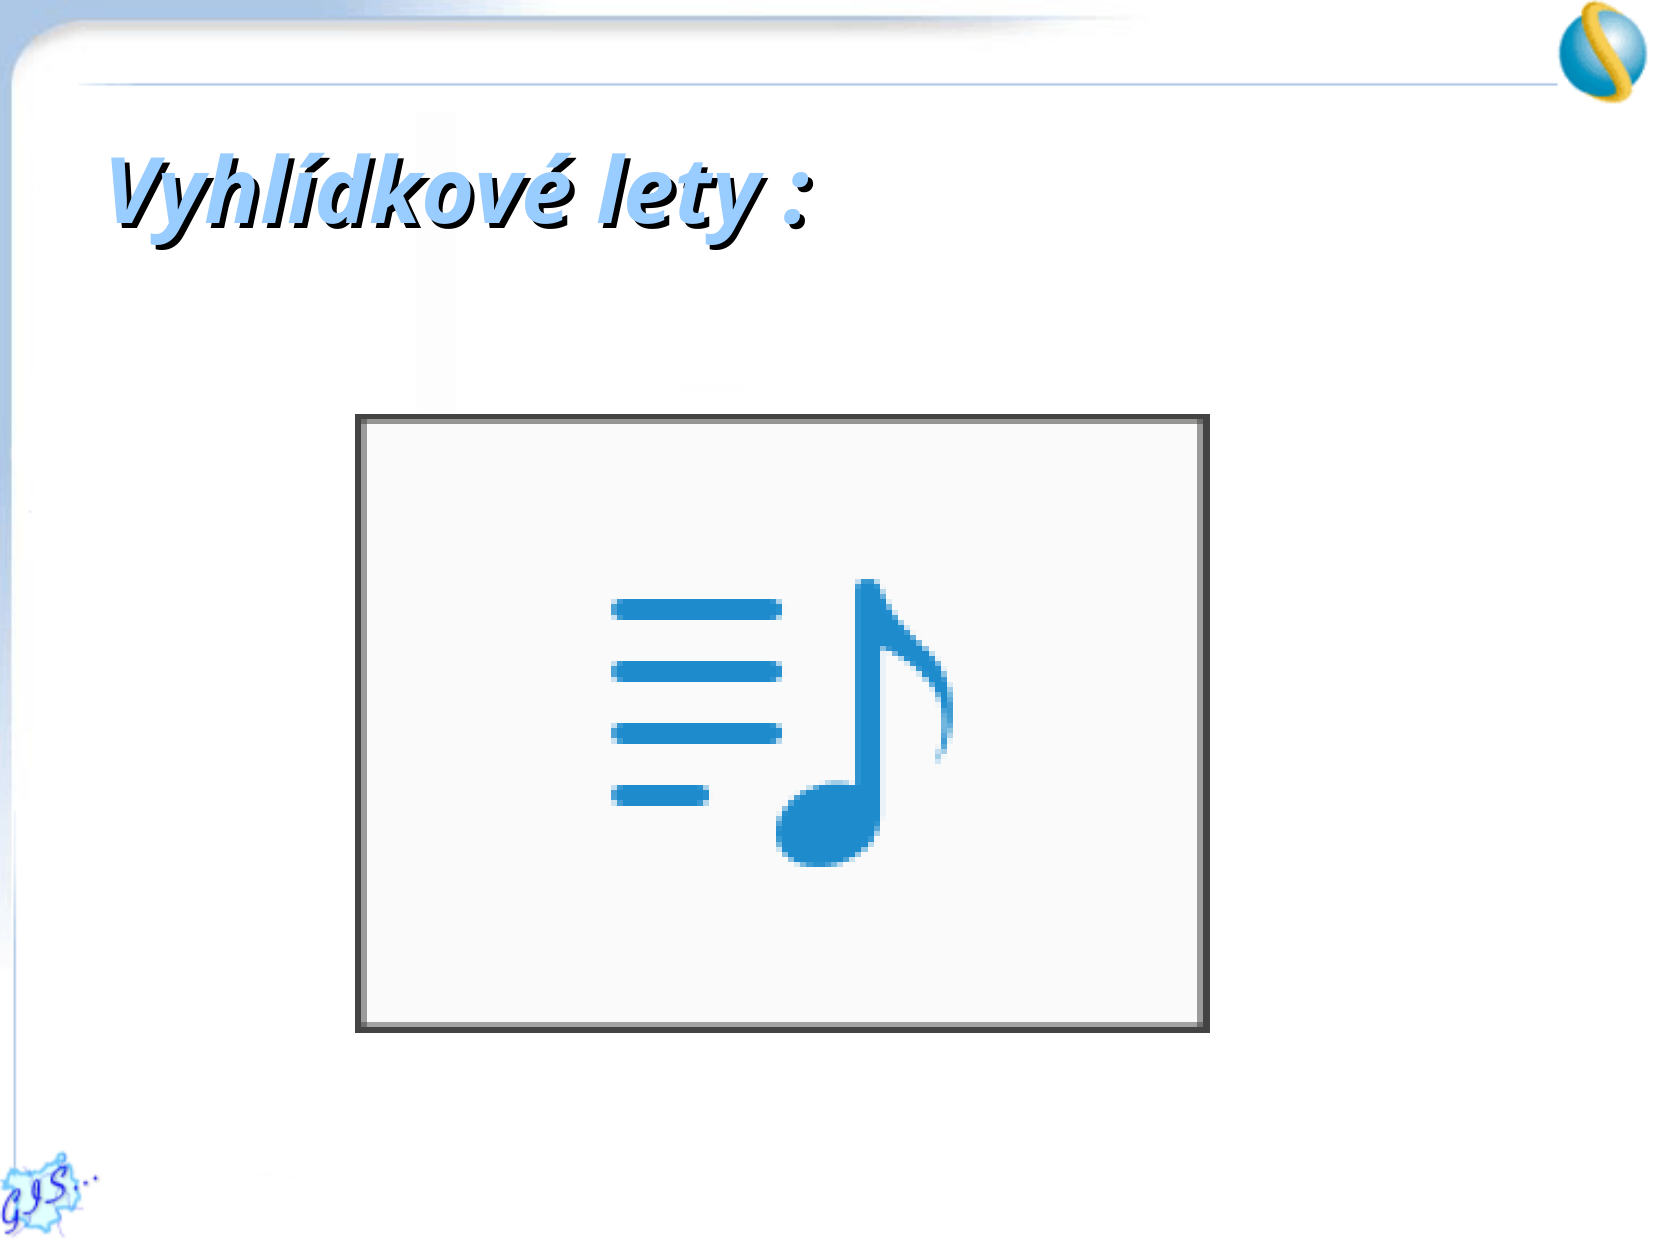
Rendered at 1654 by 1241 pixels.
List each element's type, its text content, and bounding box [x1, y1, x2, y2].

picture [0, 0, 1654, 1241]
text_box [354, 413, 1211, 1034]
text_box Vyhlídkové lety : [88, 118, 1565, 245]
